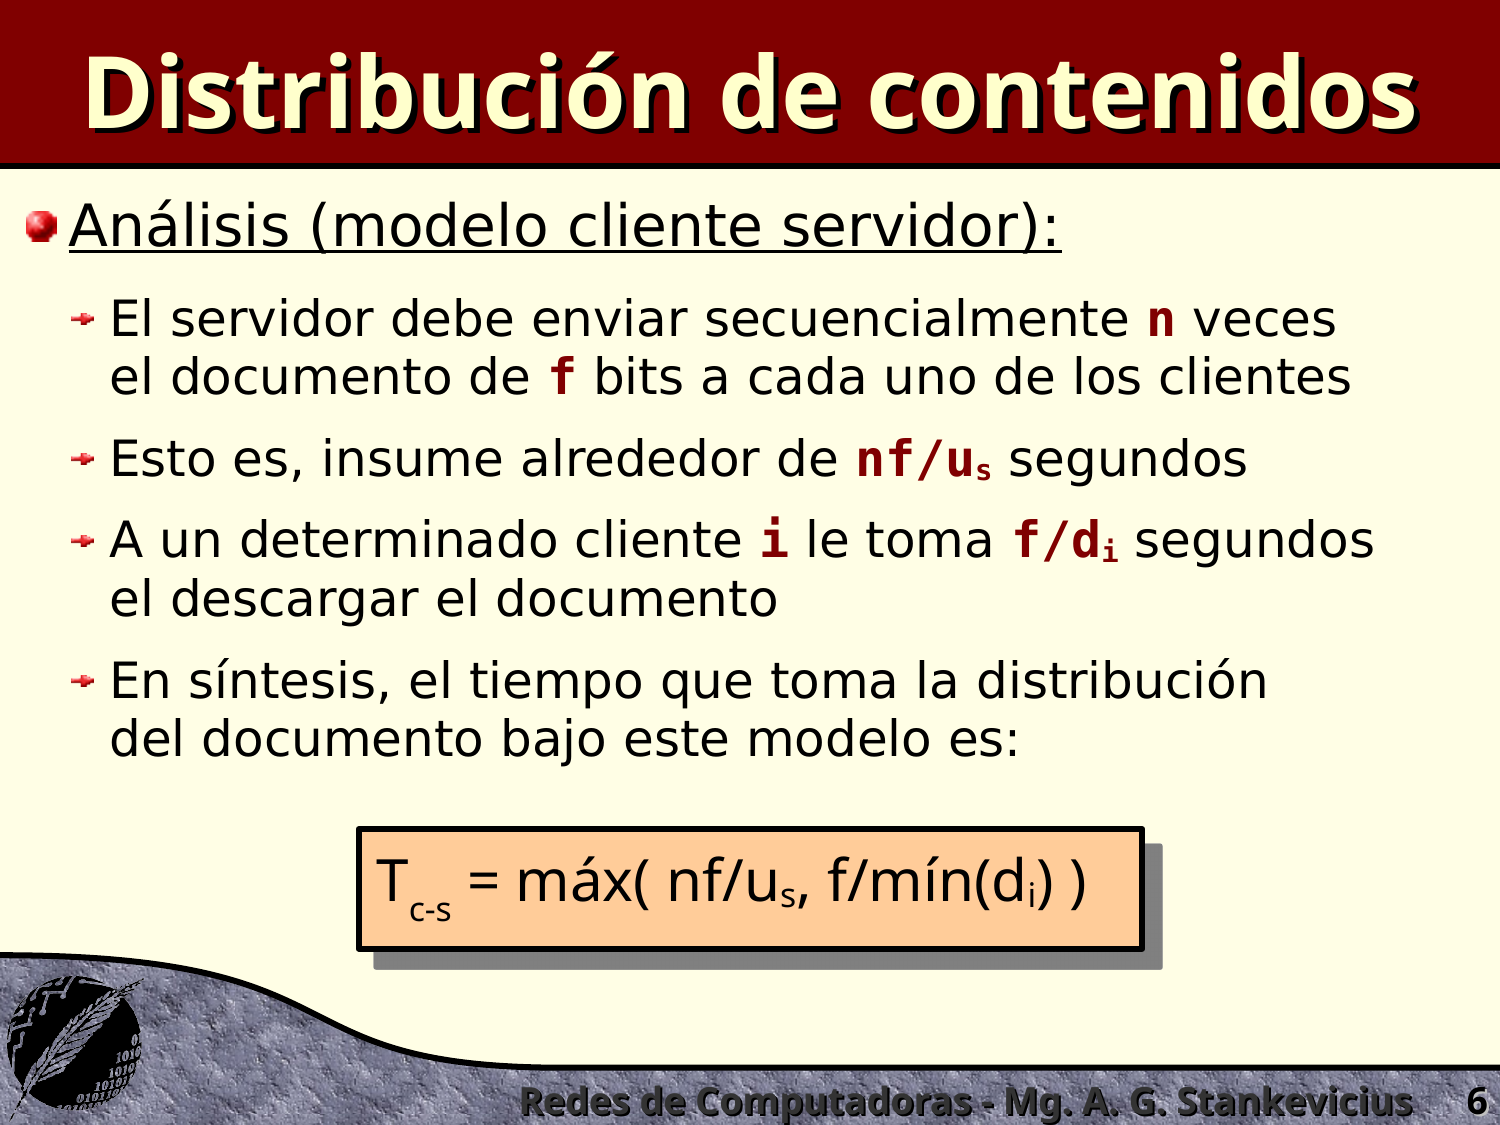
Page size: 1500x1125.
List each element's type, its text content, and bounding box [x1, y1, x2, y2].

list Análisis (modelo cliente servidor): El servidor debe enviar secuencialmente n veces el documento de f bits a cada uno de los clientes Esto es, insume alrededor de nf/us segundos A un determinado cliente i le toma f/di segundos el descargar el documento En síntesis, el tiempo que toma la distribución del documento bajo este modelo es: [11, 192, 1486, 921]
title Distribución de contenidos [15, 5, 1485, 160]
picture [0, 959, 1500, 1125]
picture [790, 1100, 795, 1110]
picture [1047, 1100, 1054, 1110]
text_box Tc-s = máx( nf/us, f/mín(di) ) [358, 829, 1143, 949]
